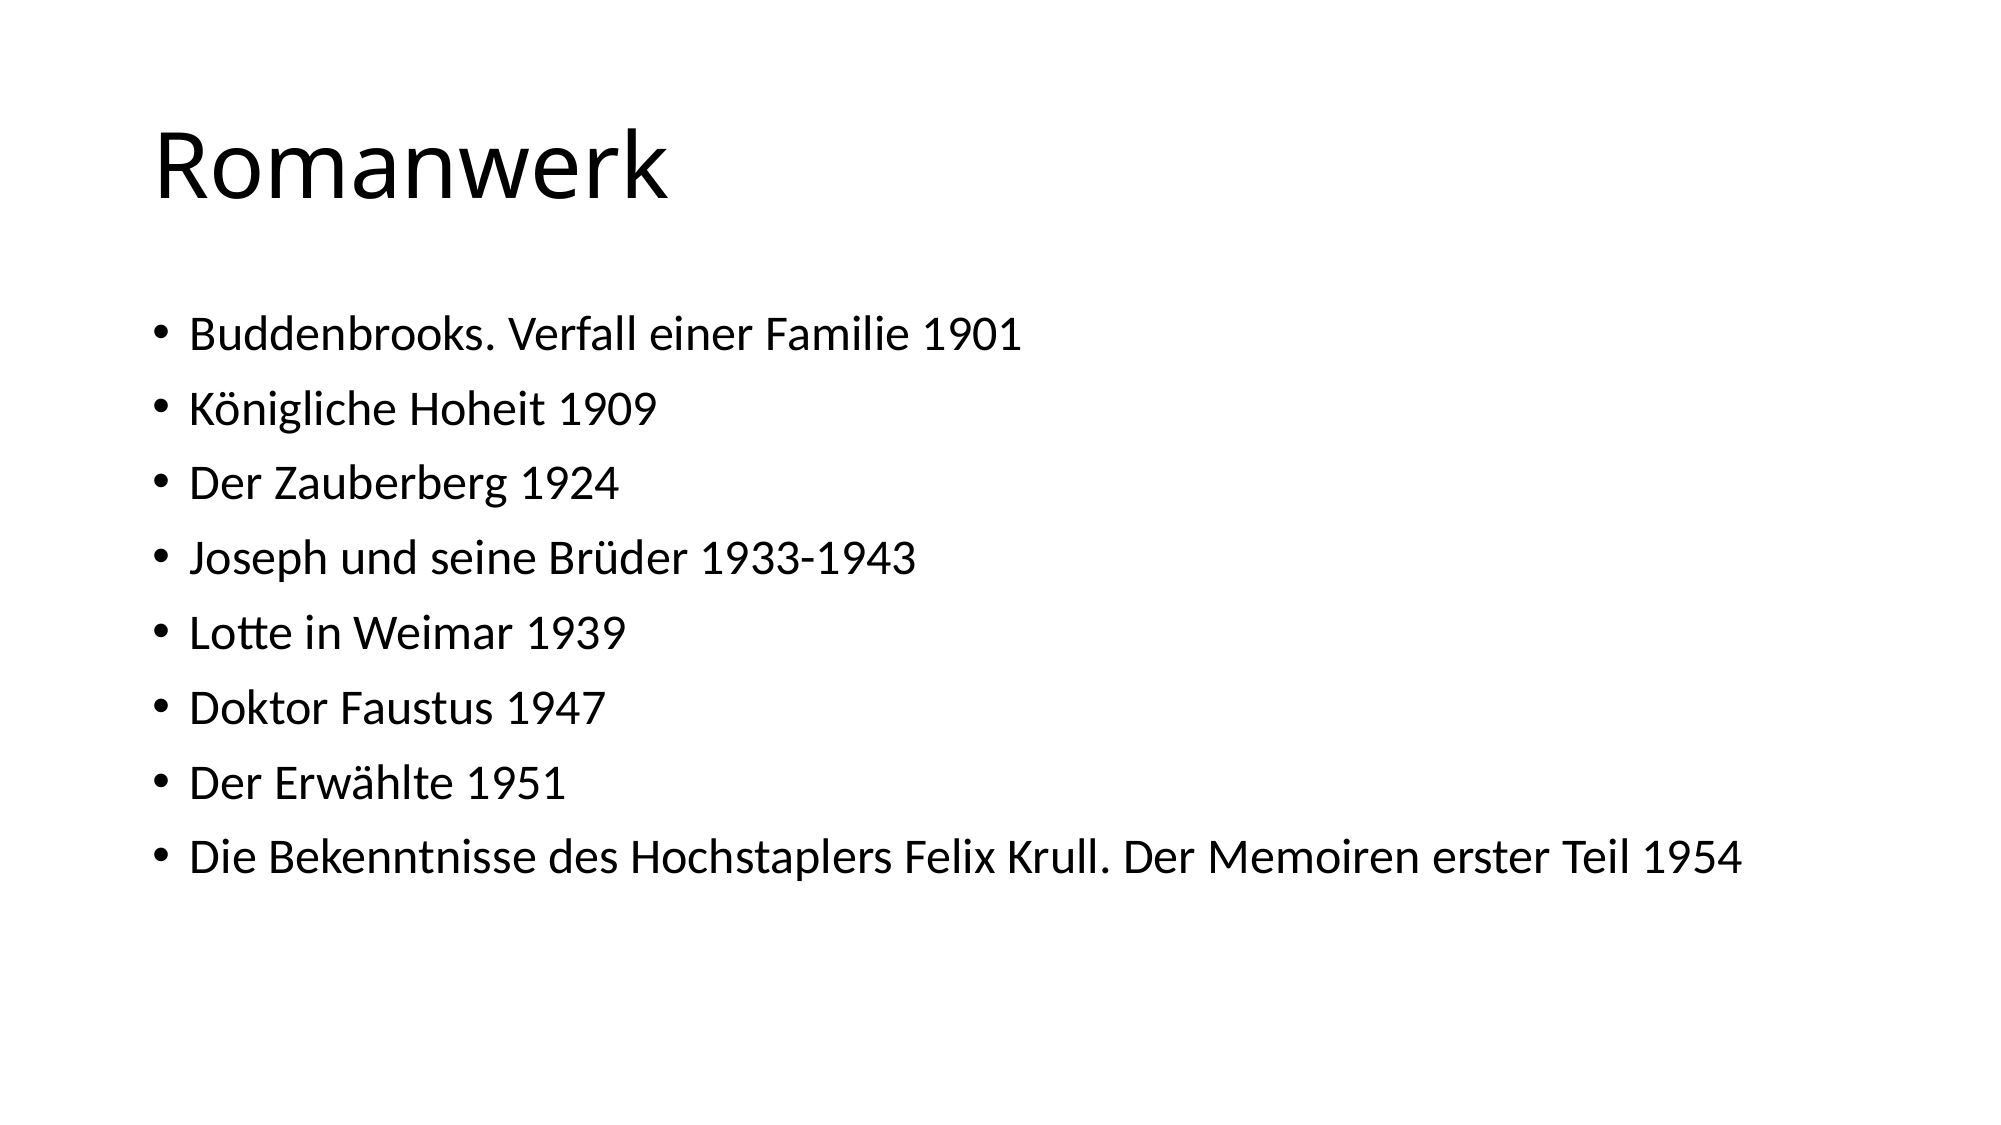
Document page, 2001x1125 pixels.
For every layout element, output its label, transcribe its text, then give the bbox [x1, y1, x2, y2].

title Romanwerk [137, 59, 1863, 278]
list Buddenbrooks. Verfall einer Familie 1901 Königliche Hoheit 1909 Der Zauberberg 1924 Joseph und seine Brüder 1933-1943 Lotte in Weimar 1939 Doktor Faustus 1947 Der Erwählte 1951 Die Bekenntnisse des Hochstaplers Felix Krull. Der Memoiren erster Teil 1954 [137, 299, 1863, 1014]
